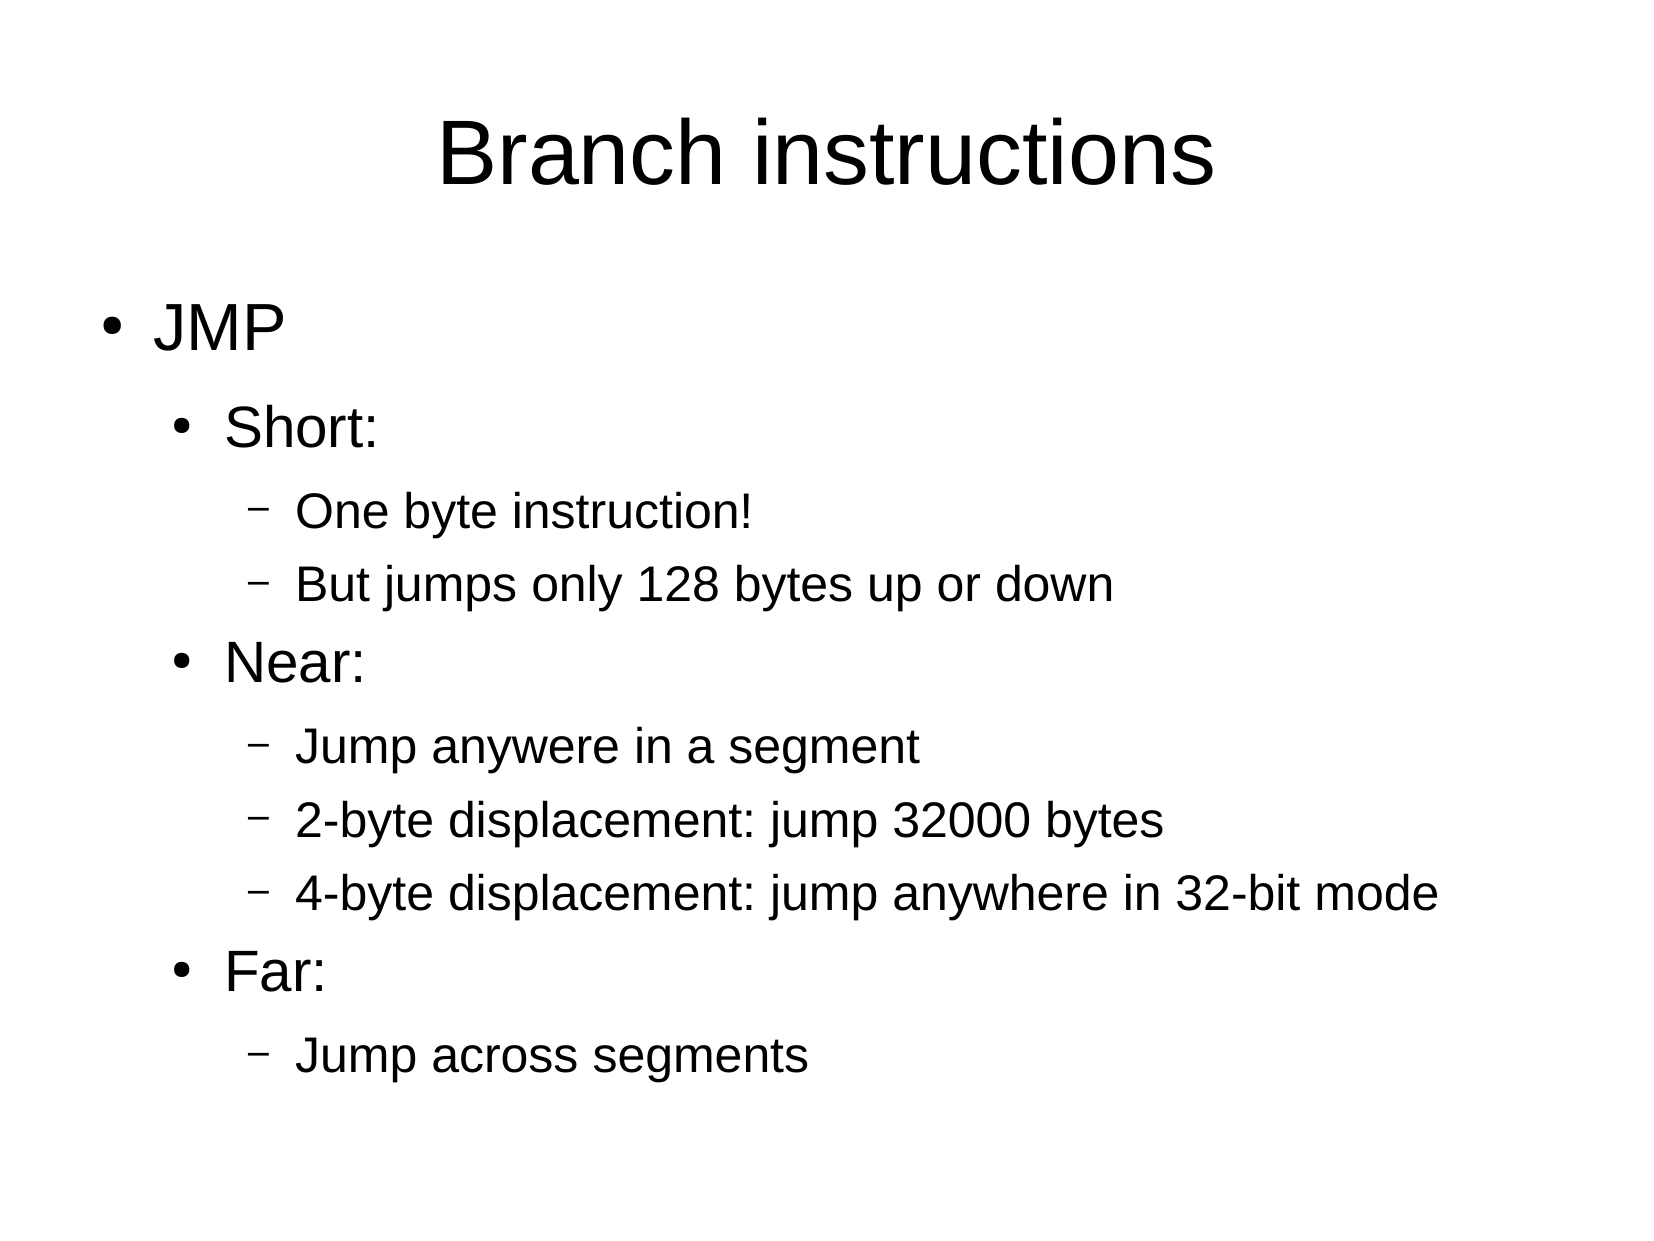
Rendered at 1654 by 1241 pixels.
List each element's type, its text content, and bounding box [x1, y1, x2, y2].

title Branch instructions [82, 49, 1571, 257]
list JMP Short: One byte instruction! But jumps only 128 bytes up or down Near: Jump anywere in a segment 2-byte displacement: jump 32000 bytes 4-byte displacement: jump anywhere in 32-bit mode Far: Jump across segments [82, 290, 1571, 1109]
